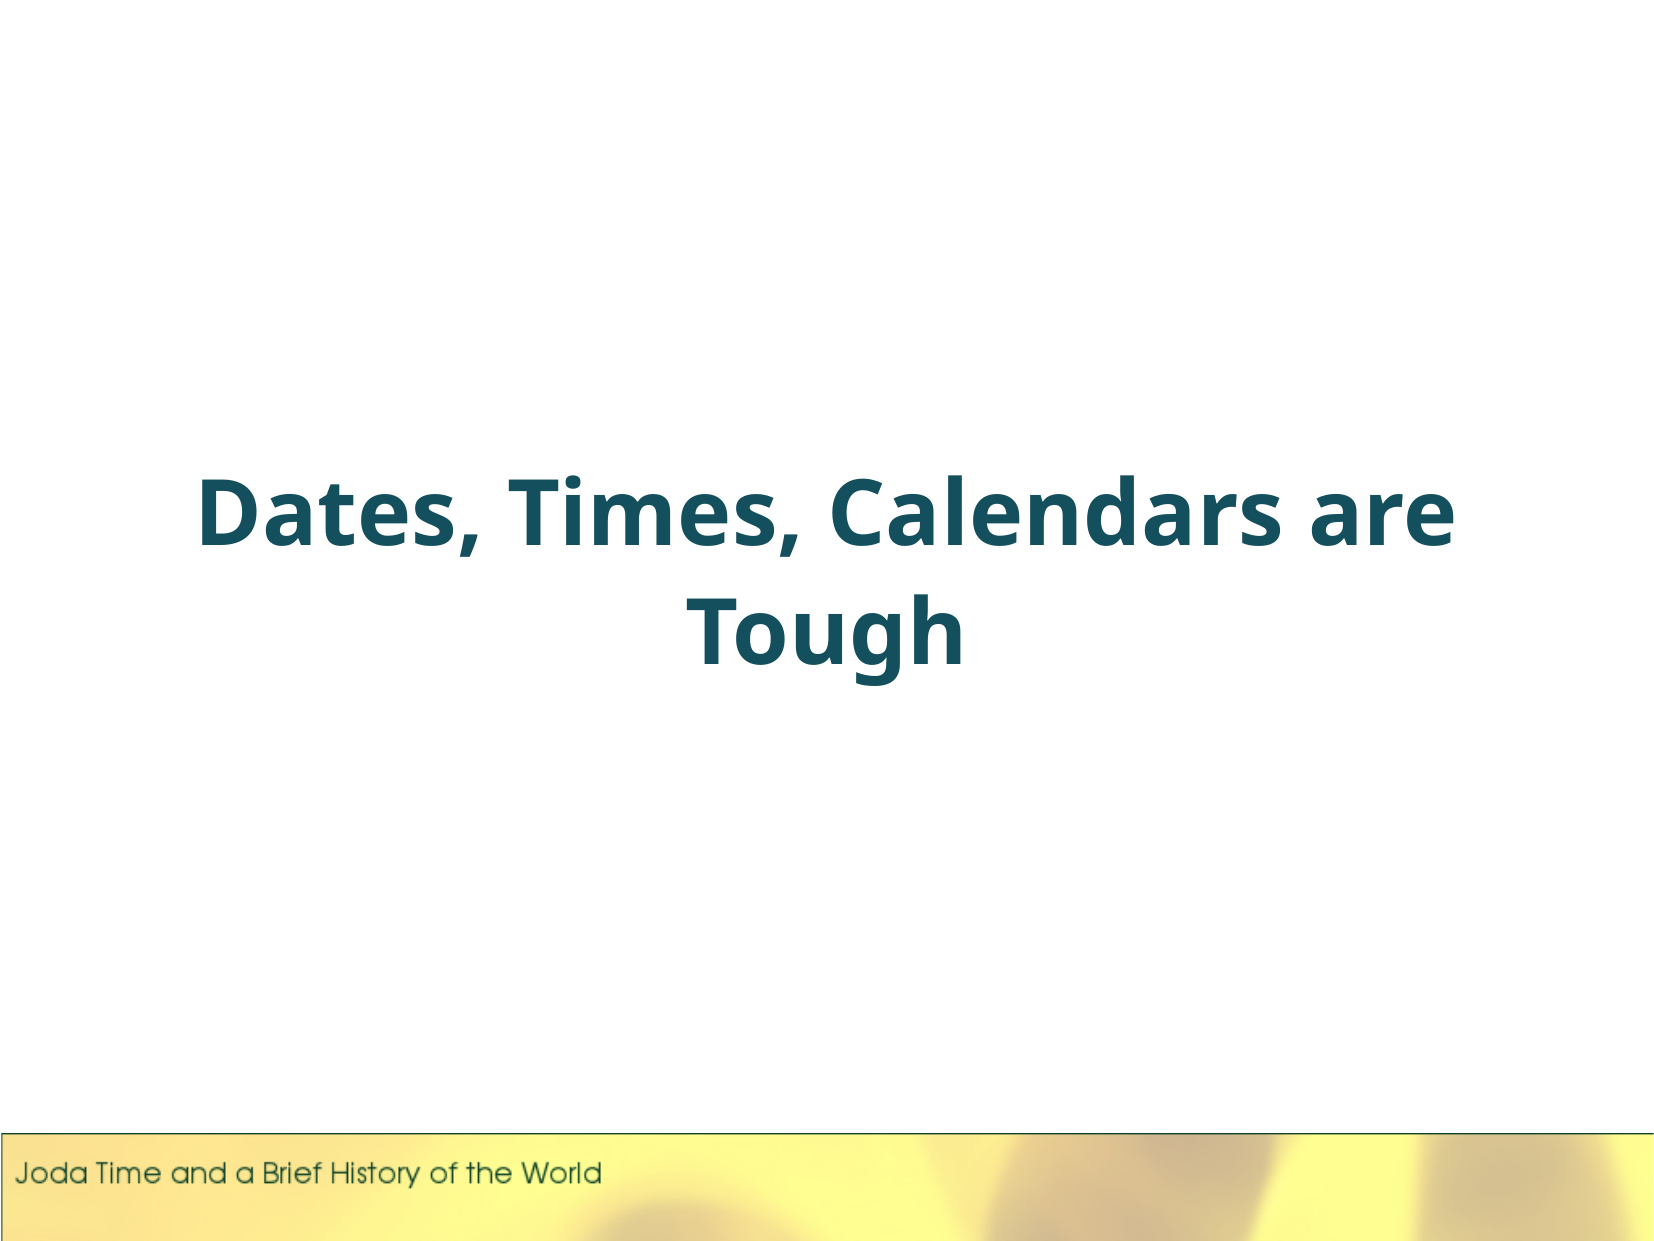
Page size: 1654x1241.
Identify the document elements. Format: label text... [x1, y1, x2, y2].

title Dates, Times, Calendars are Tough [82, 466, 1571, 674]
picture [1, 1133, 1654, 1241]
